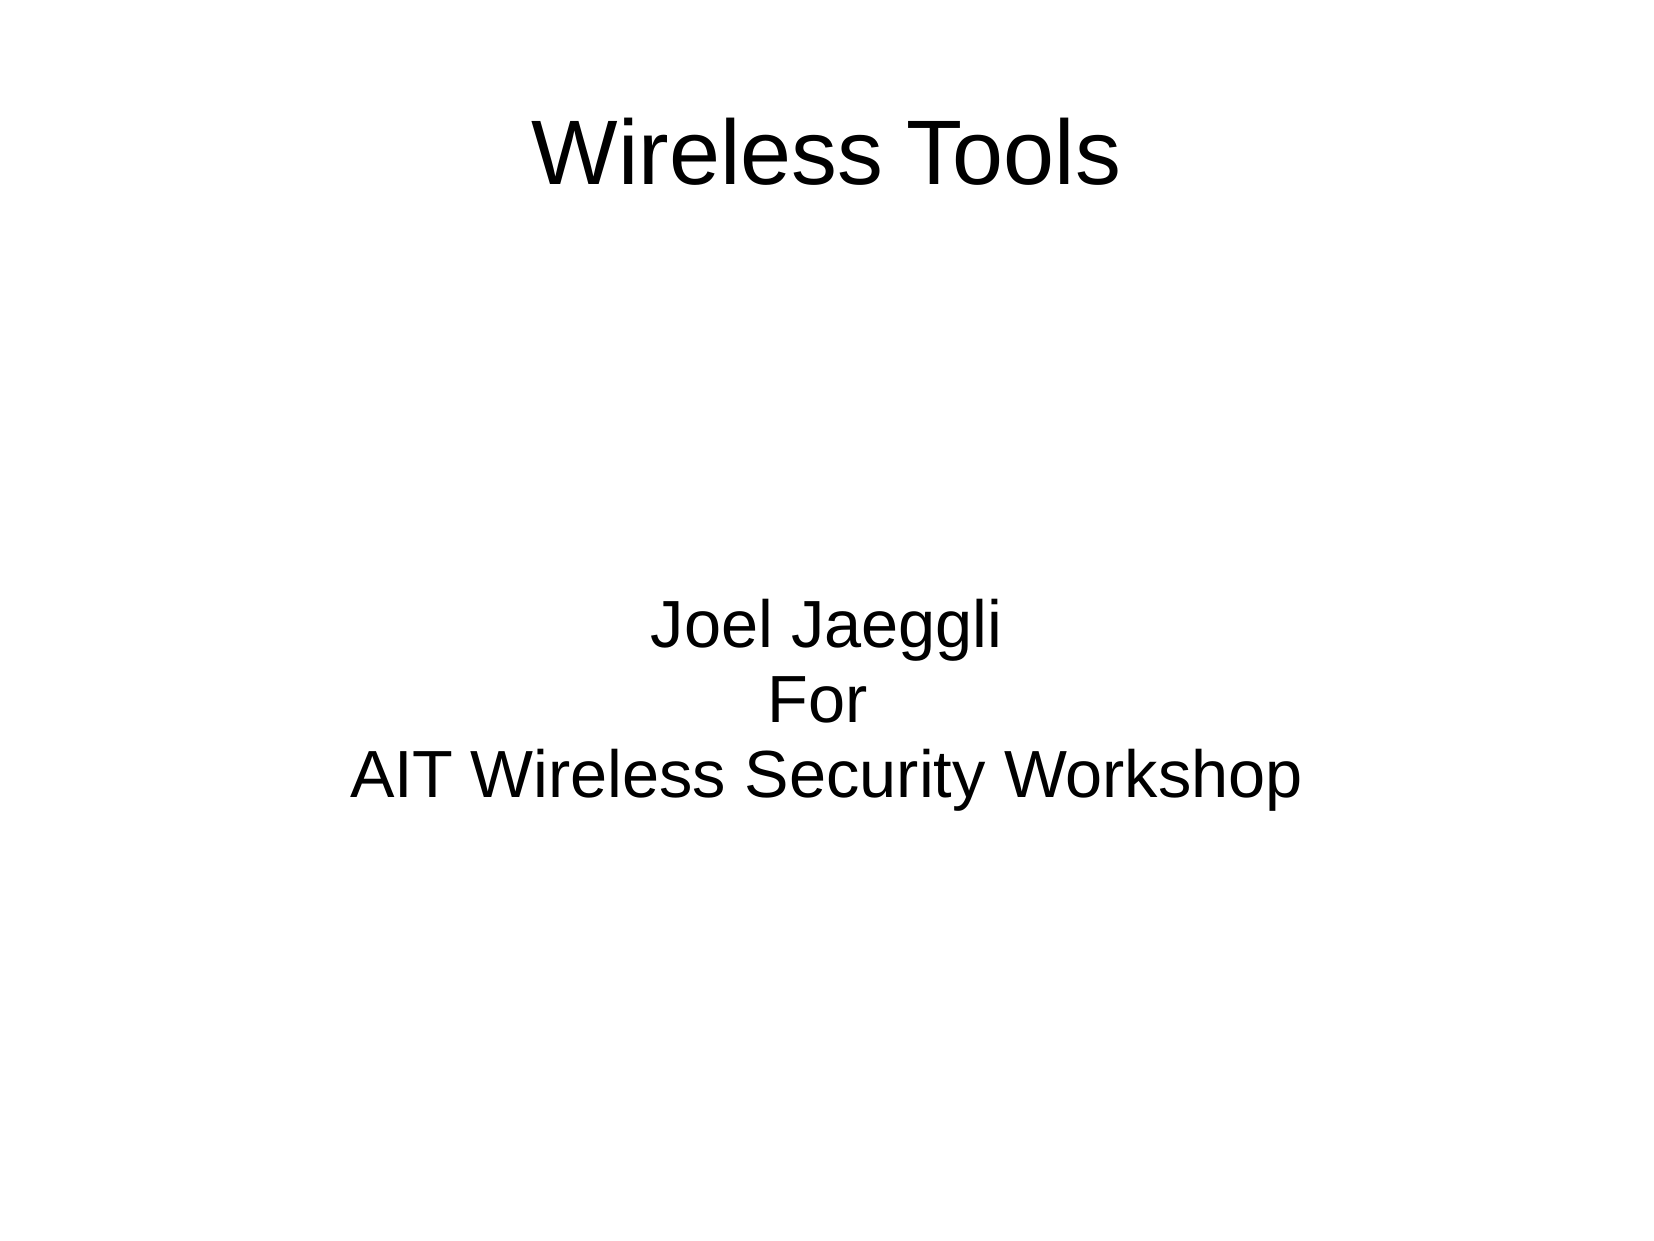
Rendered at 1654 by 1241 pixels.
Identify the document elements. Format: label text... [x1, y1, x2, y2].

title Wireless Tools [82, 56, 1571, 250]
subtitle Joel Jaeggli For AIT Wireless Security Workshop [82, 297, 1571, 1102]
